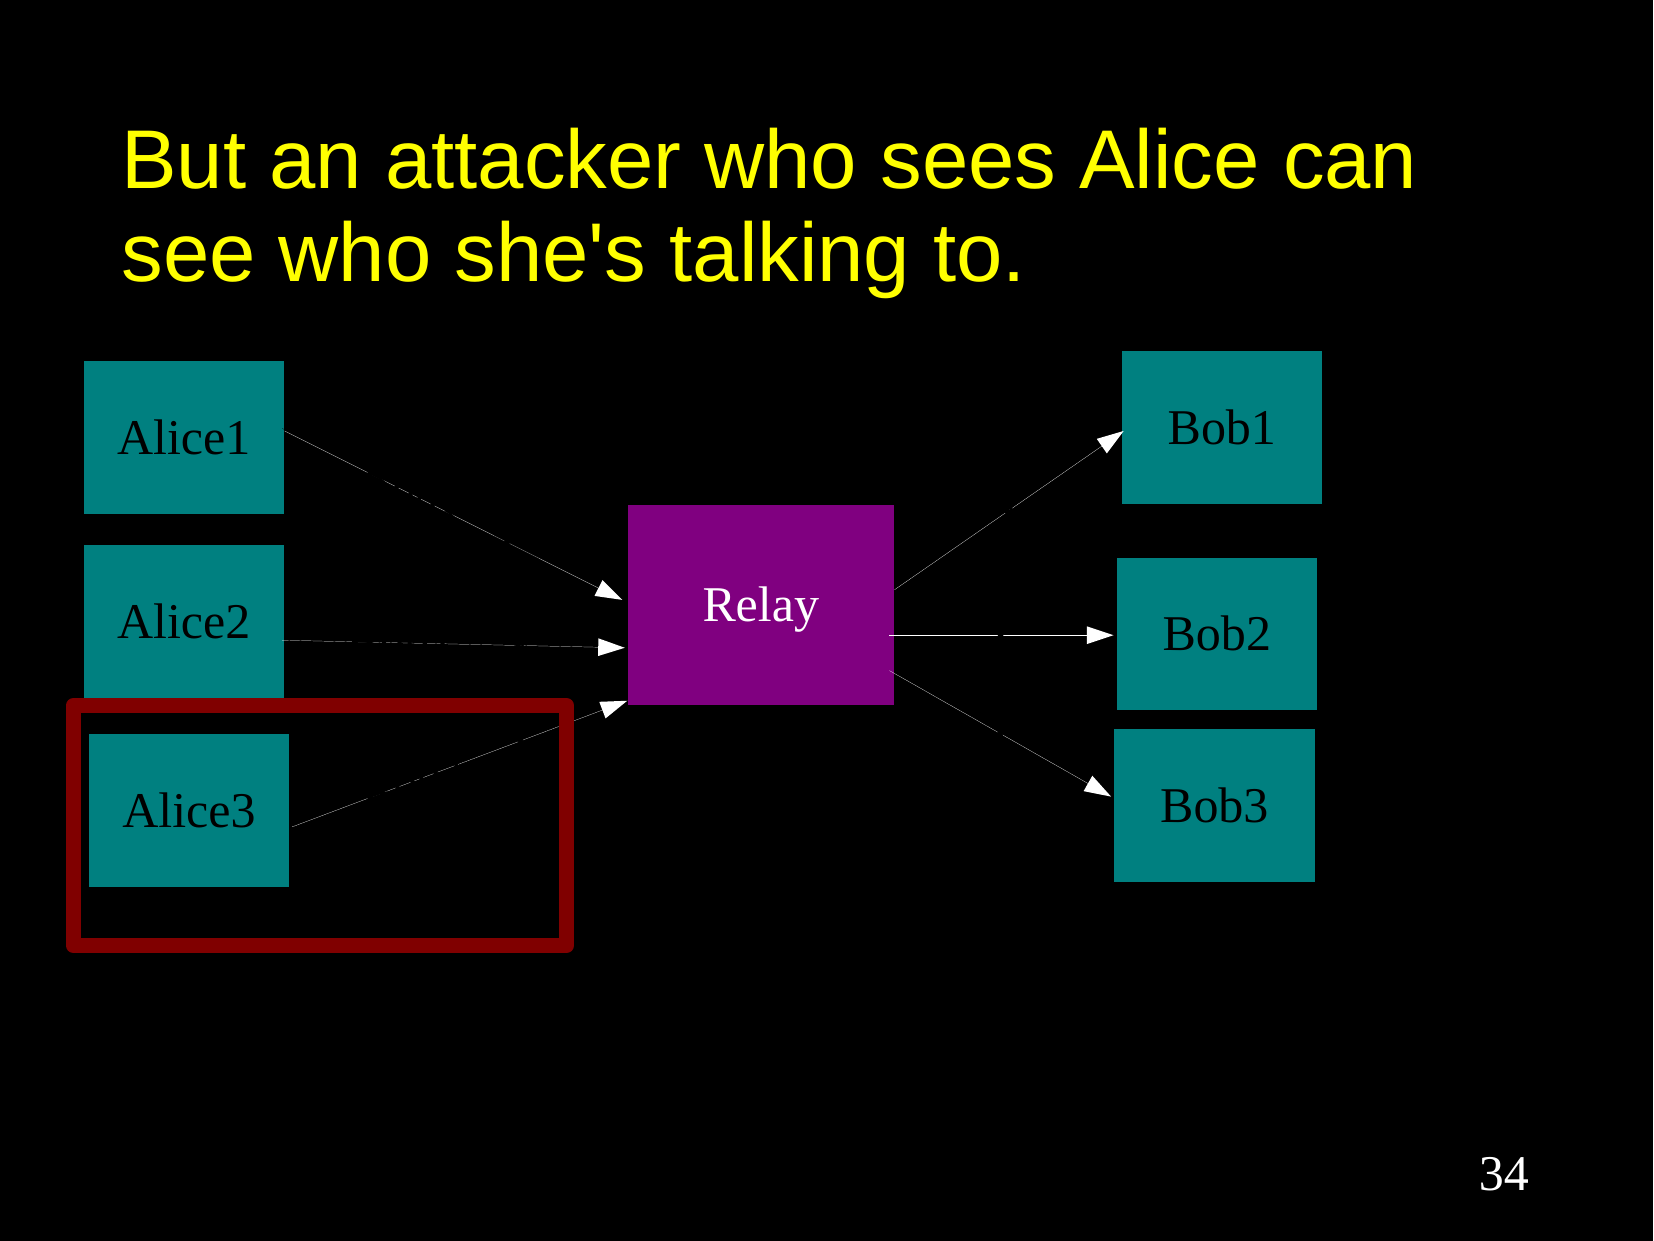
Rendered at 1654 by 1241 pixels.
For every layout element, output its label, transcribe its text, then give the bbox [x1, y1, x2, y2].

text_box Alice3 [88, 733, 290, 888]
text_box Alice2 [83, 544, 285, 698]
text_box Bob3 [1113, 728, 1316, 883]
text_box Bob2 [1116, 557, 1318, 711]
text_box Relay [627, 504, 895, 706]
text_box Alice1 [83, 360, 285, 515]
title But an attacker who sees Alice can see who she's talking to. [121, 95, 1534, 318]
text_box Bob1 [1121, 350, 1323, 505]
